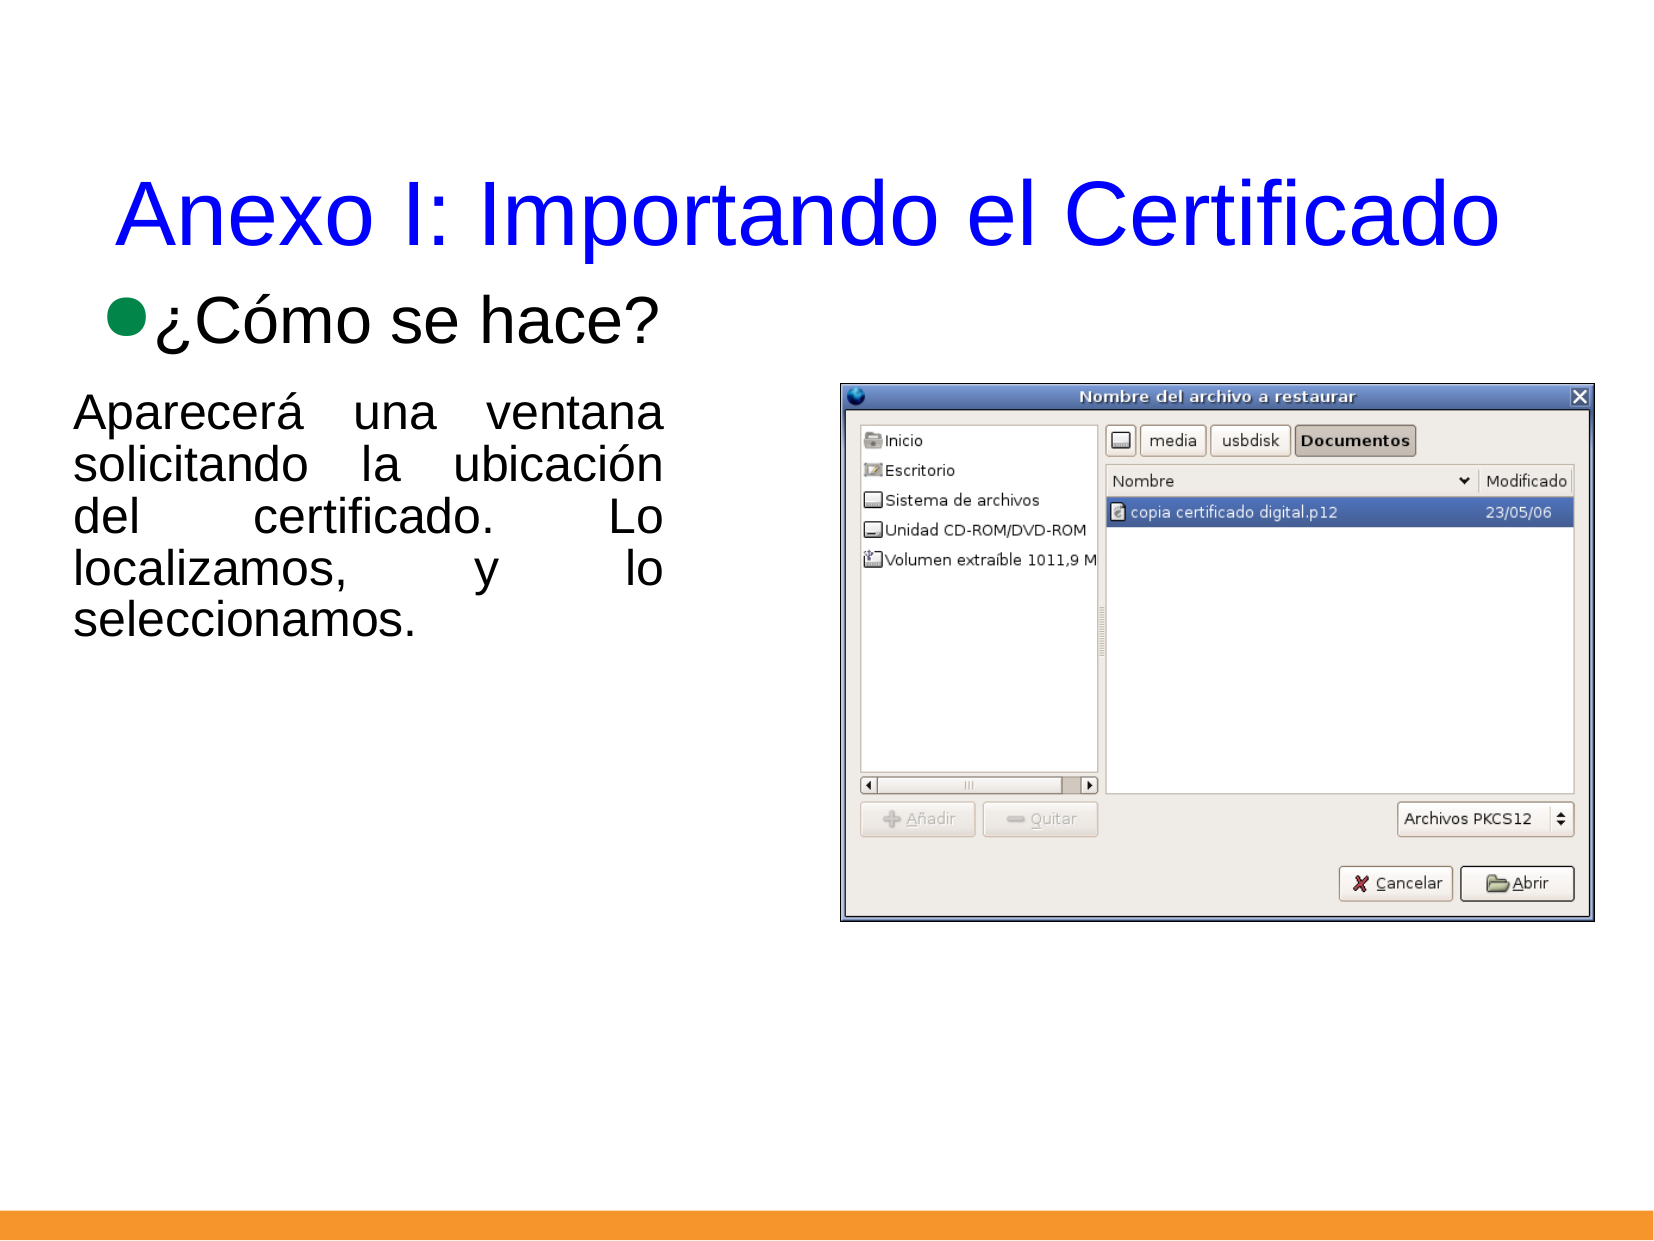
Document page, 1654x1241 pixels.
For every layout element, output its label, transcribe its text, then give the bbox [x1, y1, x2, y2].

text_box Aparecerá una ventana solicitando la ubicación del certificado. Lo localizamos, y lo seleccionamos. [59, 380, 680, 659]
list ¿Cómo se hace? [82, 283, 1572, 373]
picture [840, 383, 1595, 922]
title Anexo I: Importando el Certificado [65, 161, 1554, 266]
